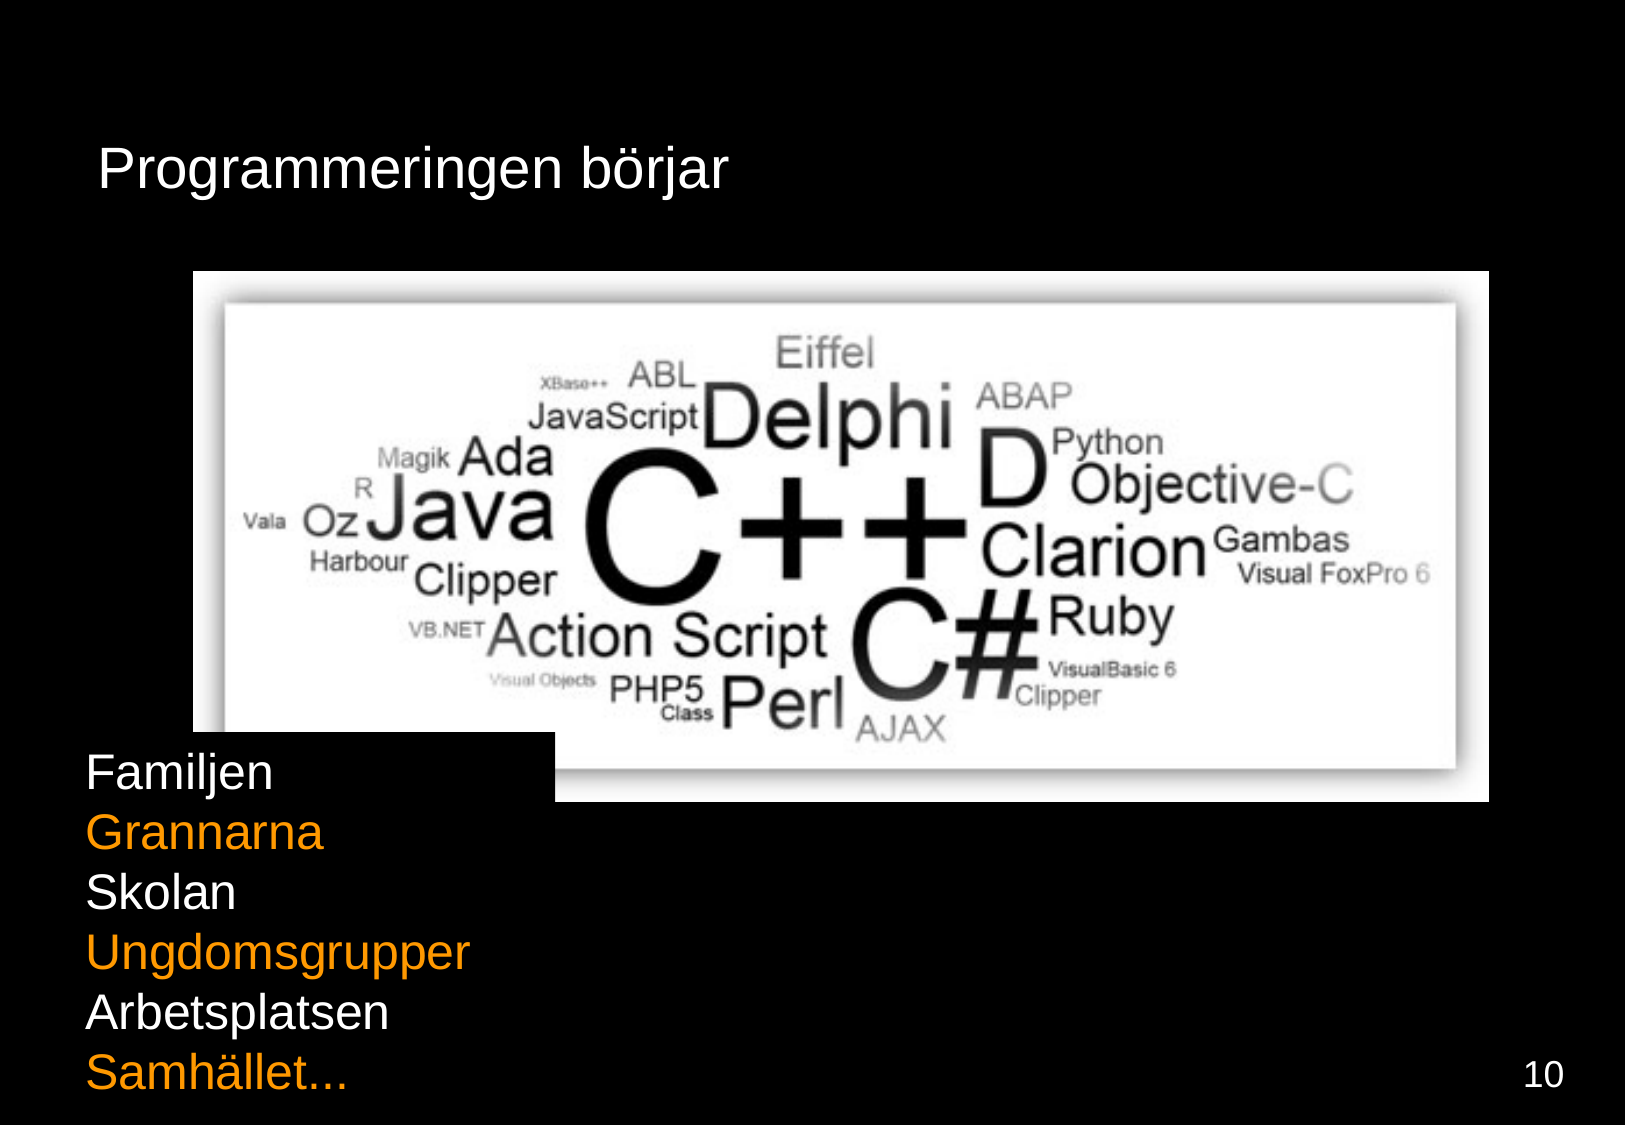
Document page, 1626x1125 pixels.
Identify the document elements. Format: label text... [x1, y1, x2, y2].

text_box Familjen Grannarna Skolan Ungdomsgrupper Arbetsplatsen Samhället... [70, 732, 556, 1108]
text_box Programmeringen börjar [82, 97, 769, 213]
picture [193, 271, 1489, 802]
text_box <nummer> [1518, 1042, 1619, 1103]
